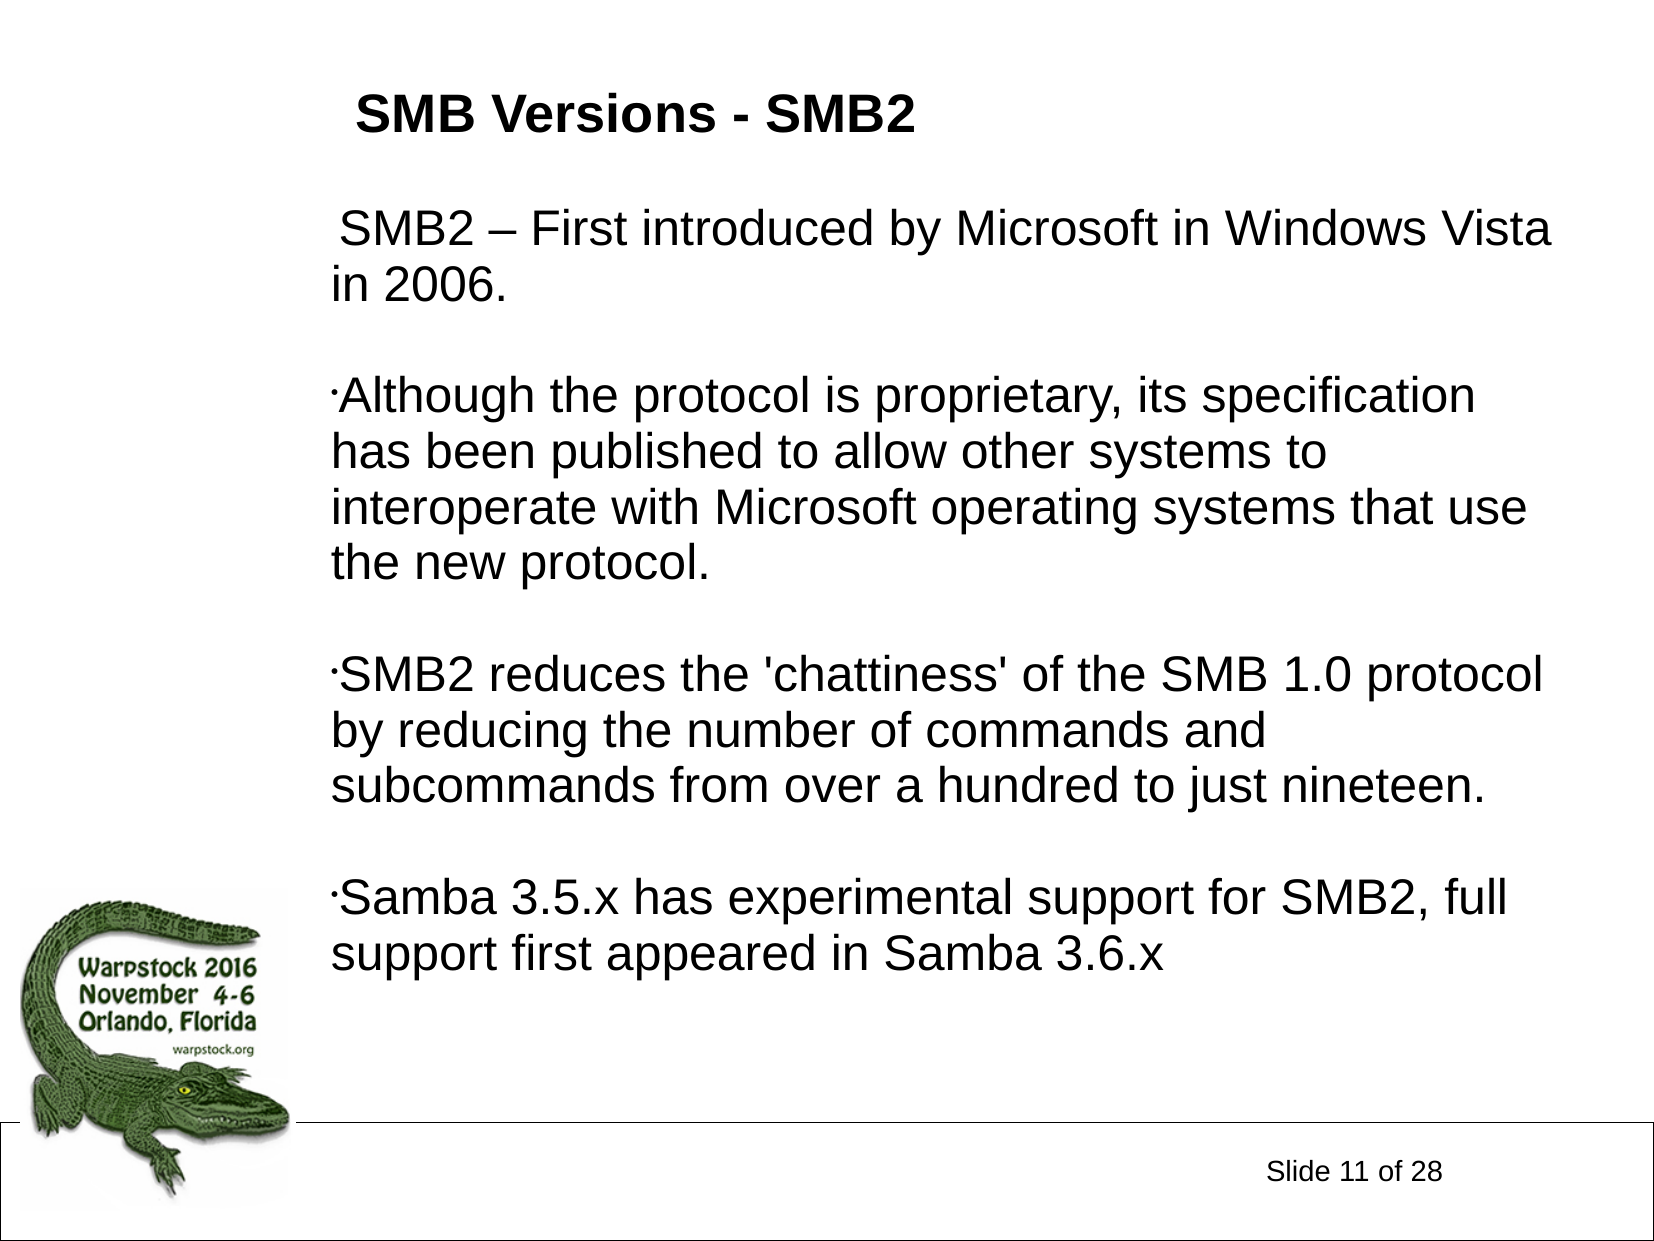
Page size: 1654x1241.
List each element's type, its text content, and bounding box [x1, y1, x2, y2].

title SMB Versions - SMB2 [324, 49, 1571, 178]
picture [20, 888, 296, 1211]
subtitle SMB2 – First introduced by Microsoft in Windows Vista in 2006. Although the protocol is proprietary, its specification has been published to allow other systems to interoperate with Microsoft operating systems that use the new protocol. SMB2 reduces the 'chattiness' of the SMB 1.0 protocol by reducing the number of commands and subcommands from over a hundred to just nineteen. Samba 3.5.x has experimental support for SMB2, full support first appeared in Samba 3.6.x [318, 200, 1565, 1004]
